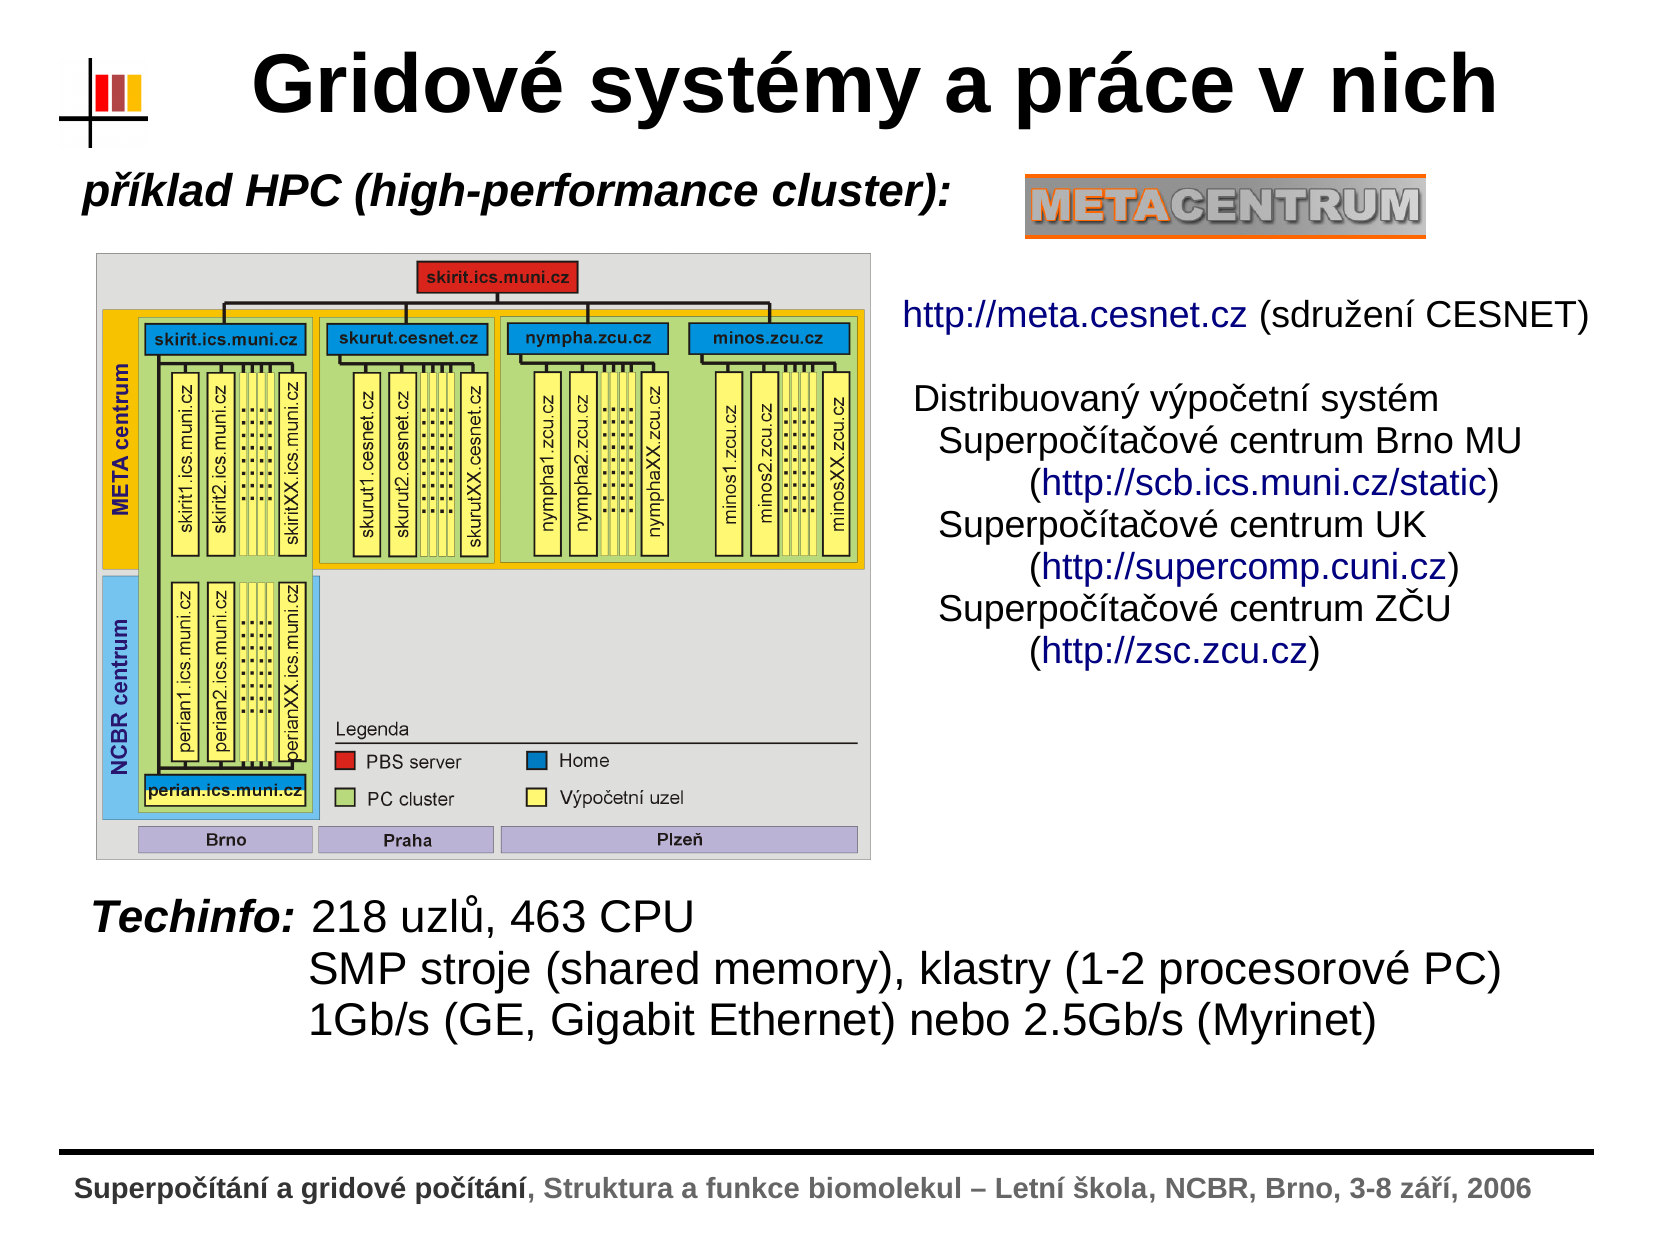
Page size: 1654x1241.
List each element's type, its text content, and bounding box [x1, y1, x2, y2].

picture [1025, 174, 1426, 239]
text_box http://meta.cesnet.cz (sdružení CESNET) Distribuovaný výpočetní systém Superpočítačové centrum Brno MU (http://scb.ics.muni.cz/static) Superpočítačové centrum UK (http://supercomp.cuni.cz) Superpočítačové centrum ZČU (http://zsc.zcu.cz) [887, 286, 1614, 859]
text_box příklad HPC (high-performance cluster): [67, 157, 1544, 250]
picture [59, 58, 148, 148]
picture [96, 253, 871, 860]
text_box Superpočítání a gridové počítání, Struktura a funkce biomolekul – Letní škola, NCBR, Brno, 3-8 září, 2006 [59, 1151, 1558, 1214]
text_box Gridové systémy a práce v nich [236, 29, 1595, 171]
text_box Techinfo: 218 uzlů, 463 CPU SMP stroje (shared memory), klastry (1-2 procesorové PC) 1Gb/s (GE, Gigabit Ethernet) nebo 2.5Gb/s (Myrinet) [75, 884, 1552, 1118]
